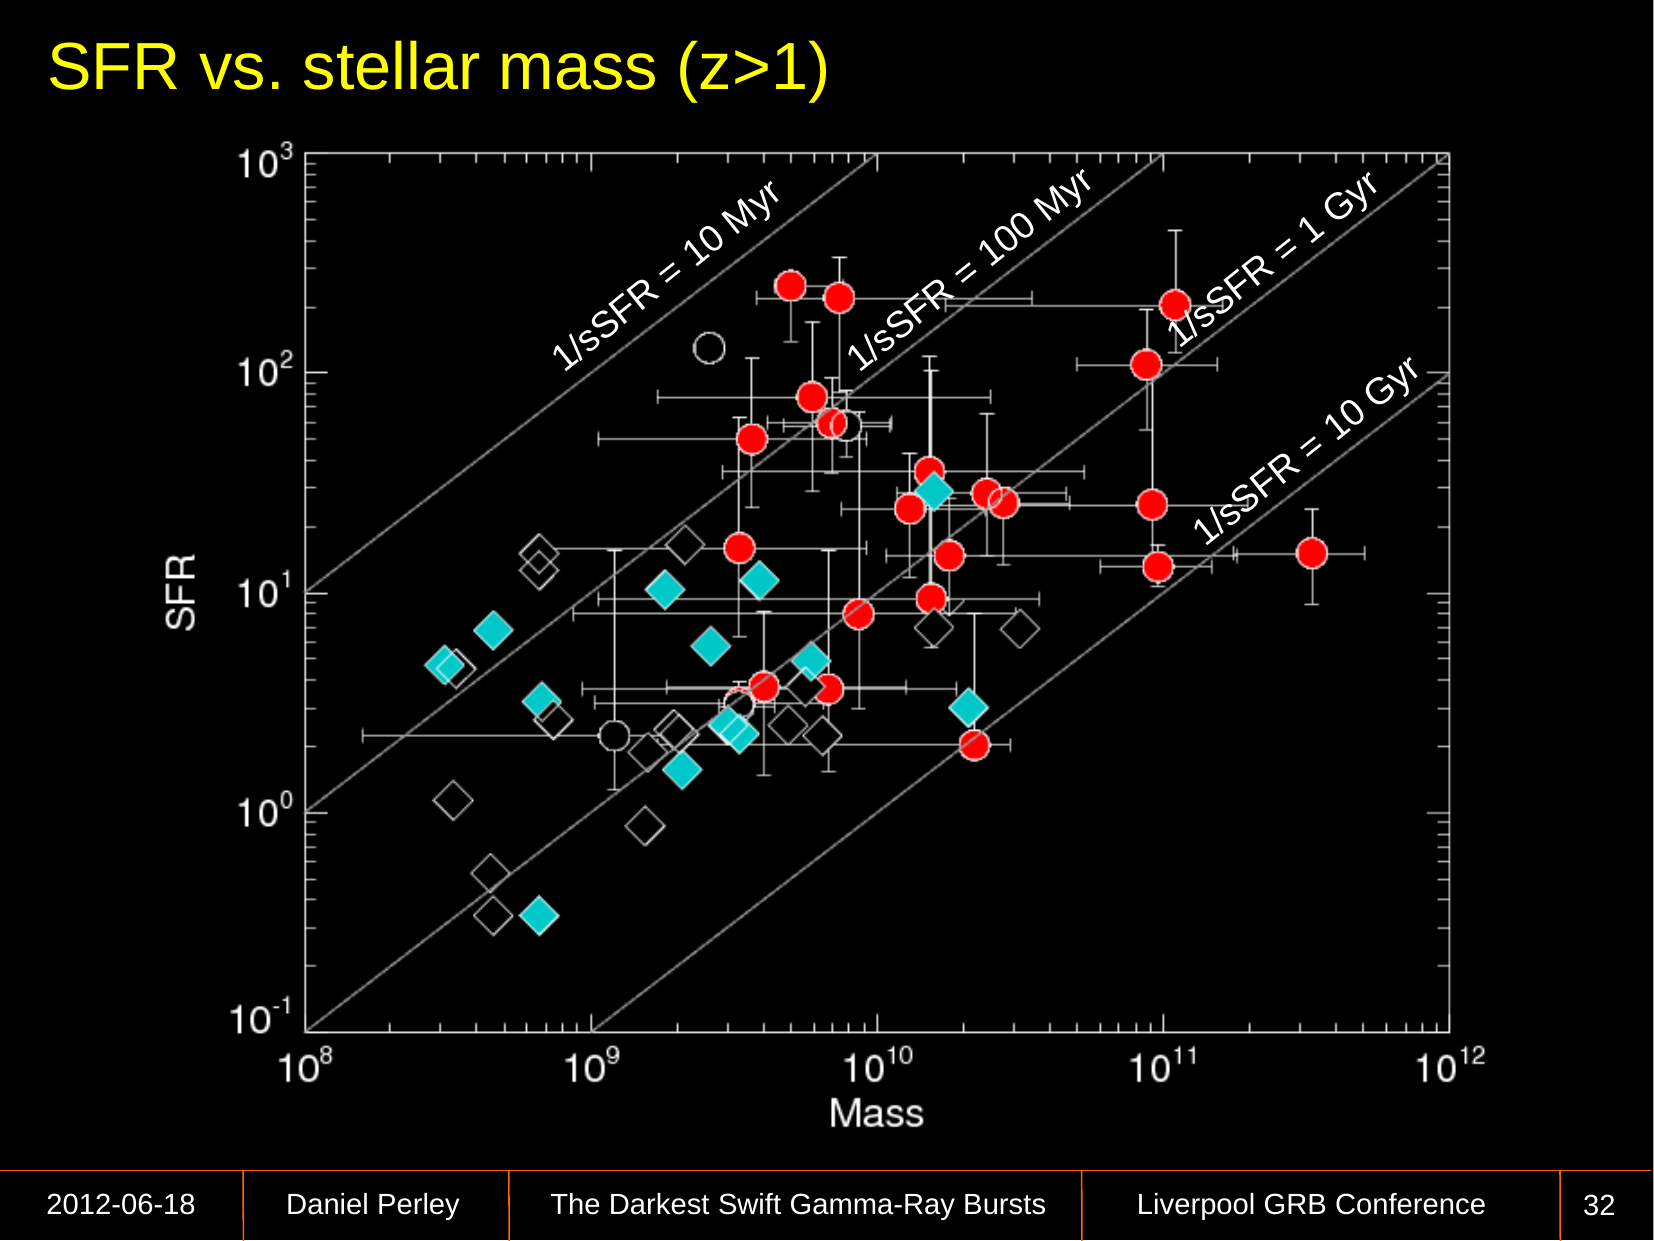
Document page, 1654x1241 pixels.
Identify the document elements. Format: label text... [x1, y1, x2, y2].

text_box 1/sSFR = 1 Gyr [1142, 138, 1412, 372]
title SFR vs. stellar mass (z>1) [47, 25, 1564, 107]
text_box 1/sSFR = 100 Myr [822, 132, 1166, 441]
text_box 1/sSFR = 10 Myr [526, 132, 870, 440]
text_box 1/sSFR = 10 Gyr [1167, 325, 1481, 607]
picture [150, 122, 1501, 1129]
